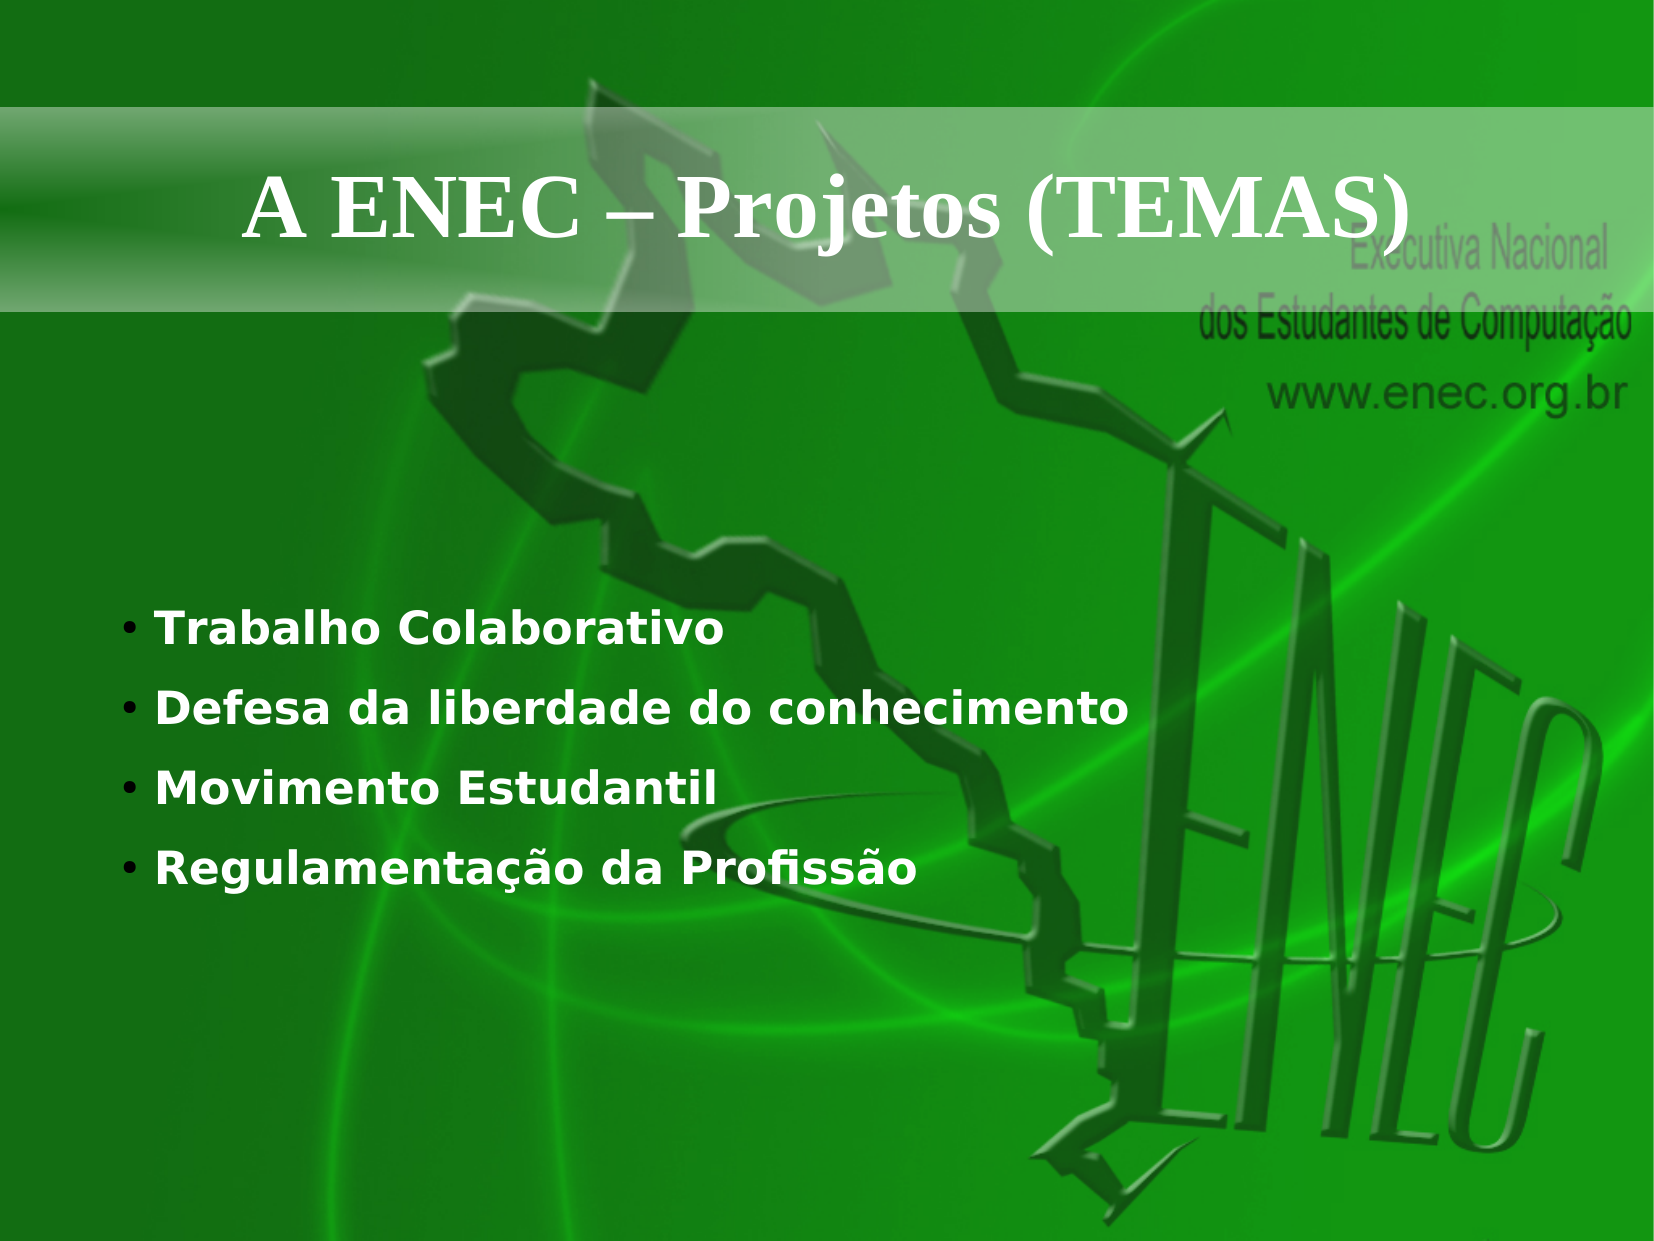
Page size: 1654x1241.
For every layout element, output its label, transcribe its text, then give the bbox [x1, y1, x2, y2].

title A ENEC – Projetos (TEMAS) [121, 103, 1534, 311]
text_box Trabalho Colaborativo Defesa da liberdade do conhecimento Movimento Estudantil Regulamentação da Profissão [121, 344, 1534, 1127]
